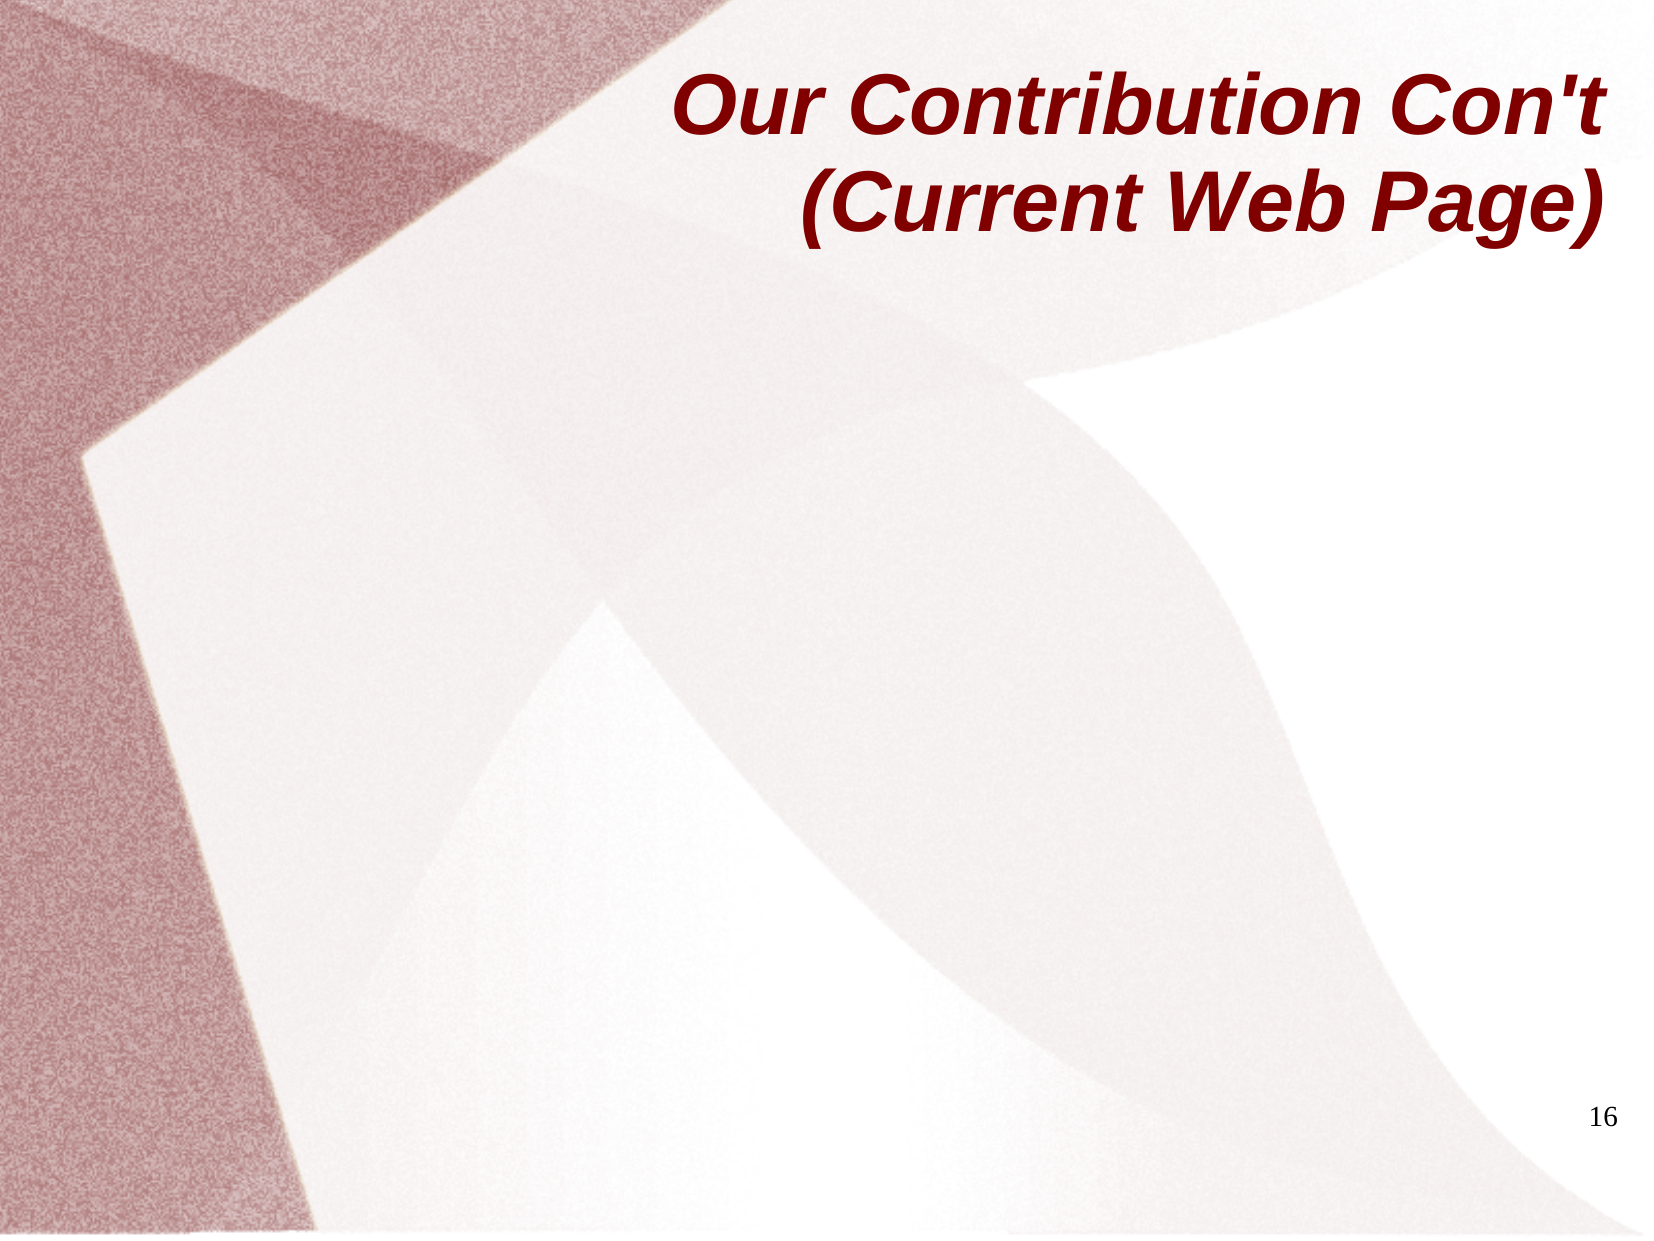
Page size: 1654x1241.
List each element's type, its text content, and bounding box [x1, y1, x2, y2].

picture [0, 0, 1654, 1241]
title Our Contribution Con't (Current Web Page) [596, 49, 1607, 247]
